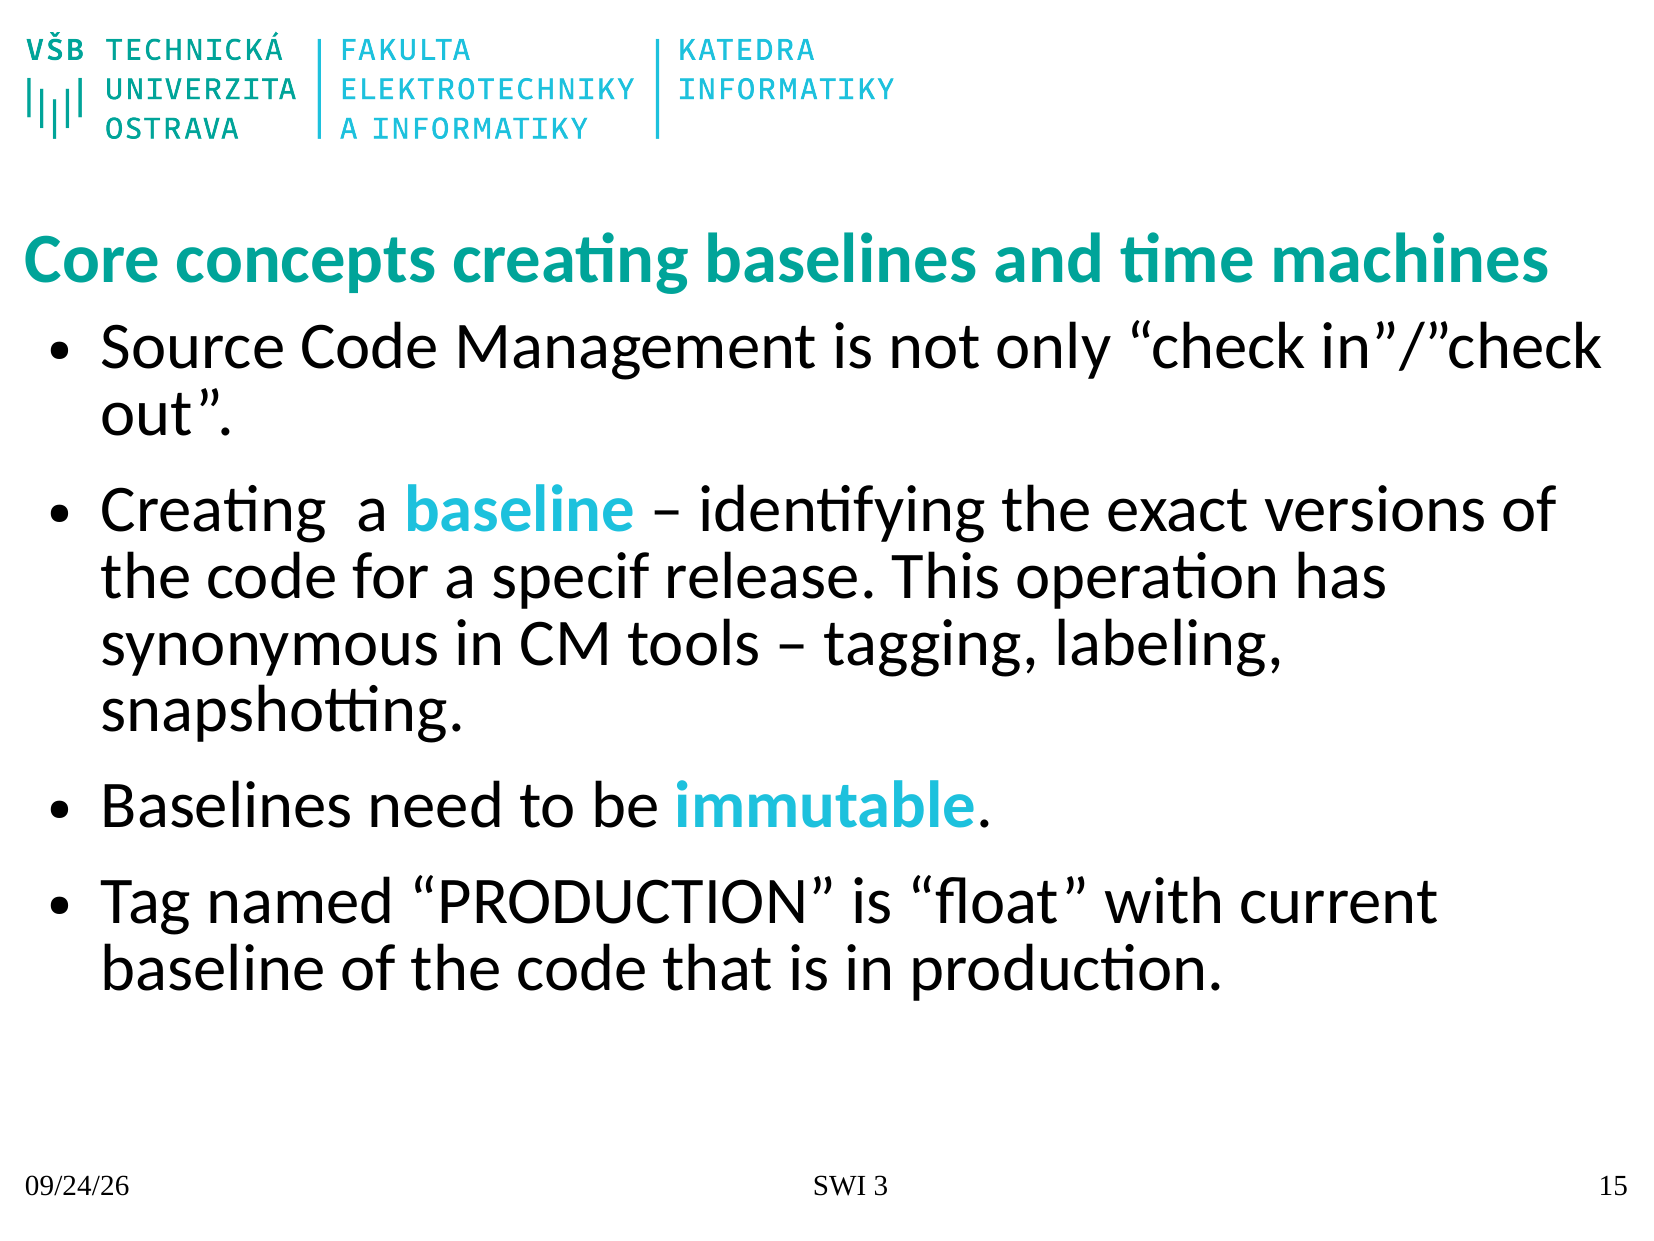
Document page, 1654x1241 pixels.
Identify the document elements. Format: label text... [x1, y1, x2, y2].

list Source Code Management is not only “check in”/”check out”. Creating a baseline – identifying the exact versions of the code for a specif release. This operation has synonymous in CM tools – tagging, labeling, snapshotting. Baselines need to be immutable. Tag named “PRODUCTION” is “float” with current baseline of the code that is in production. [30, 318, 1629, 1146]
picture [26, 31, 894, 139]
title Core concepts creating baselines and time machines [24, 169, 1629, 300]
